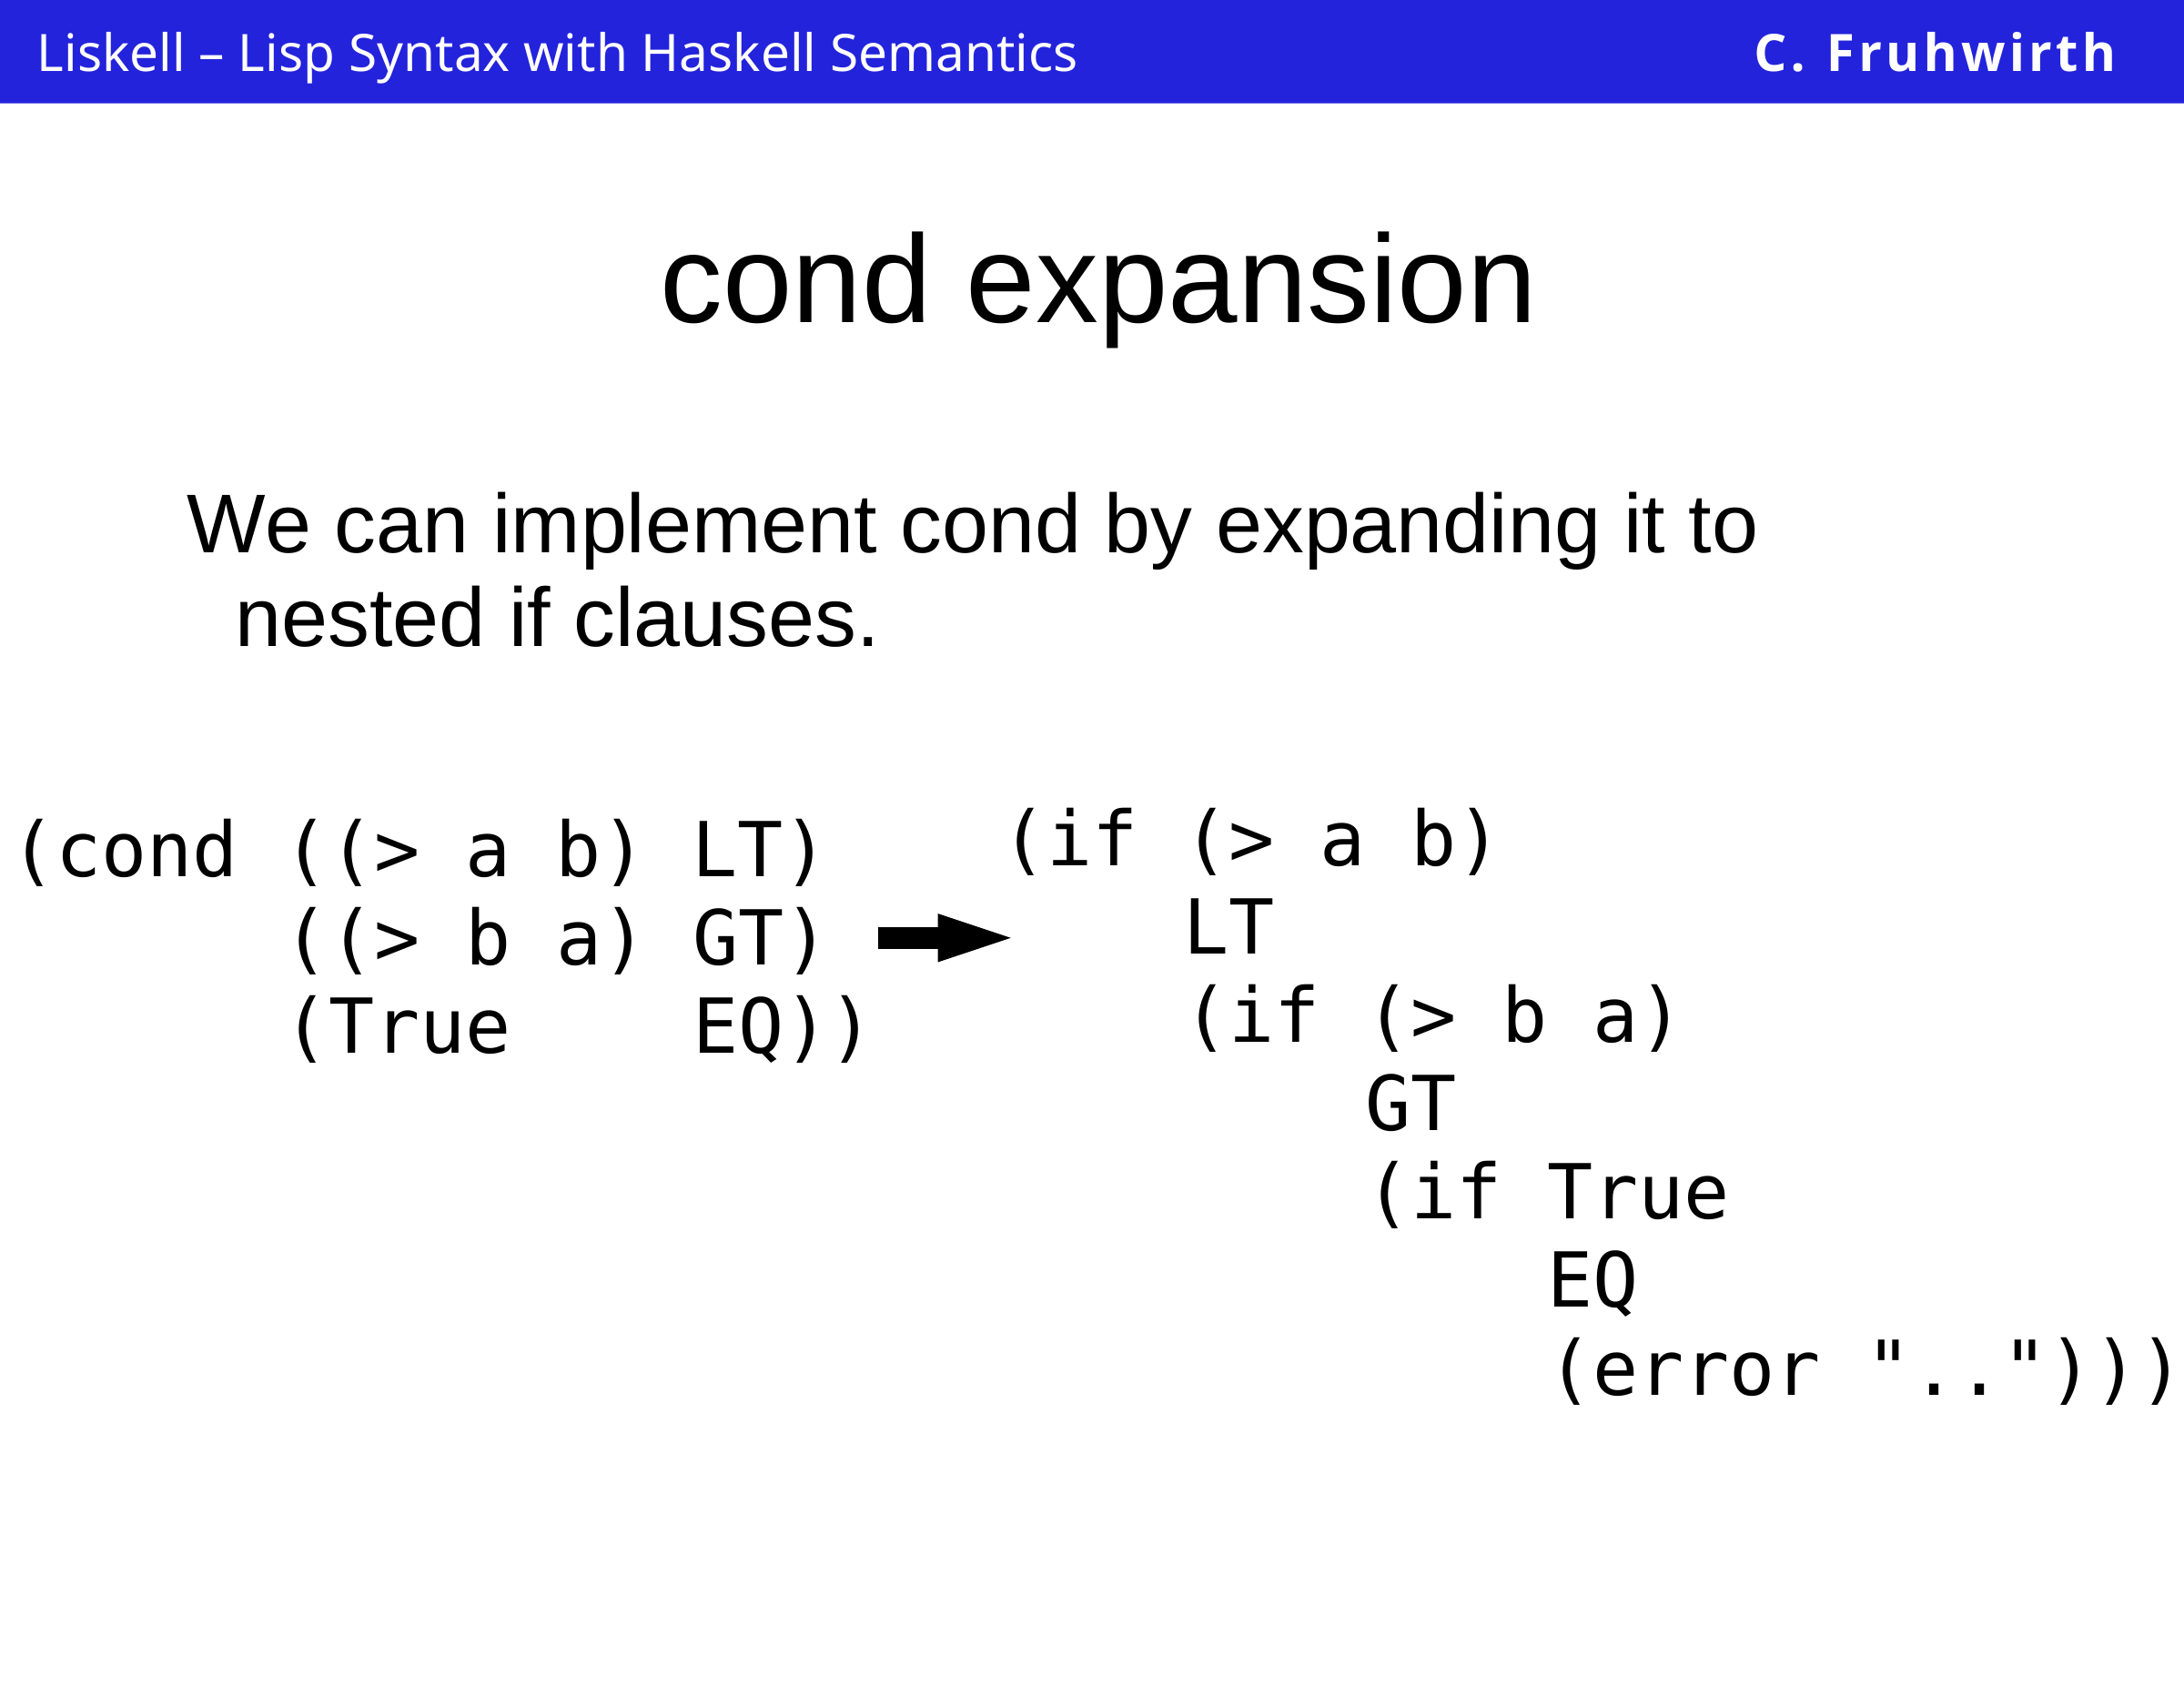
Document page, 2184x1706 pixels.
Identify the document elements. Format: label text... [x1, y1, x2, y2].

list We can implement cond by expanding it to nested if clauses. [170, 478, 2014, 888]
title cond expansion [116, 143, 2082, 415]
text_box (if (> a b) LT (if (> b a) GT (if True EQ (error ".."))) [987, 788, 2184, 1459]
text_box (cond ((> a b) LT) ((> b a) GT) (True EQ)) [0, 799, 918, 1116]
